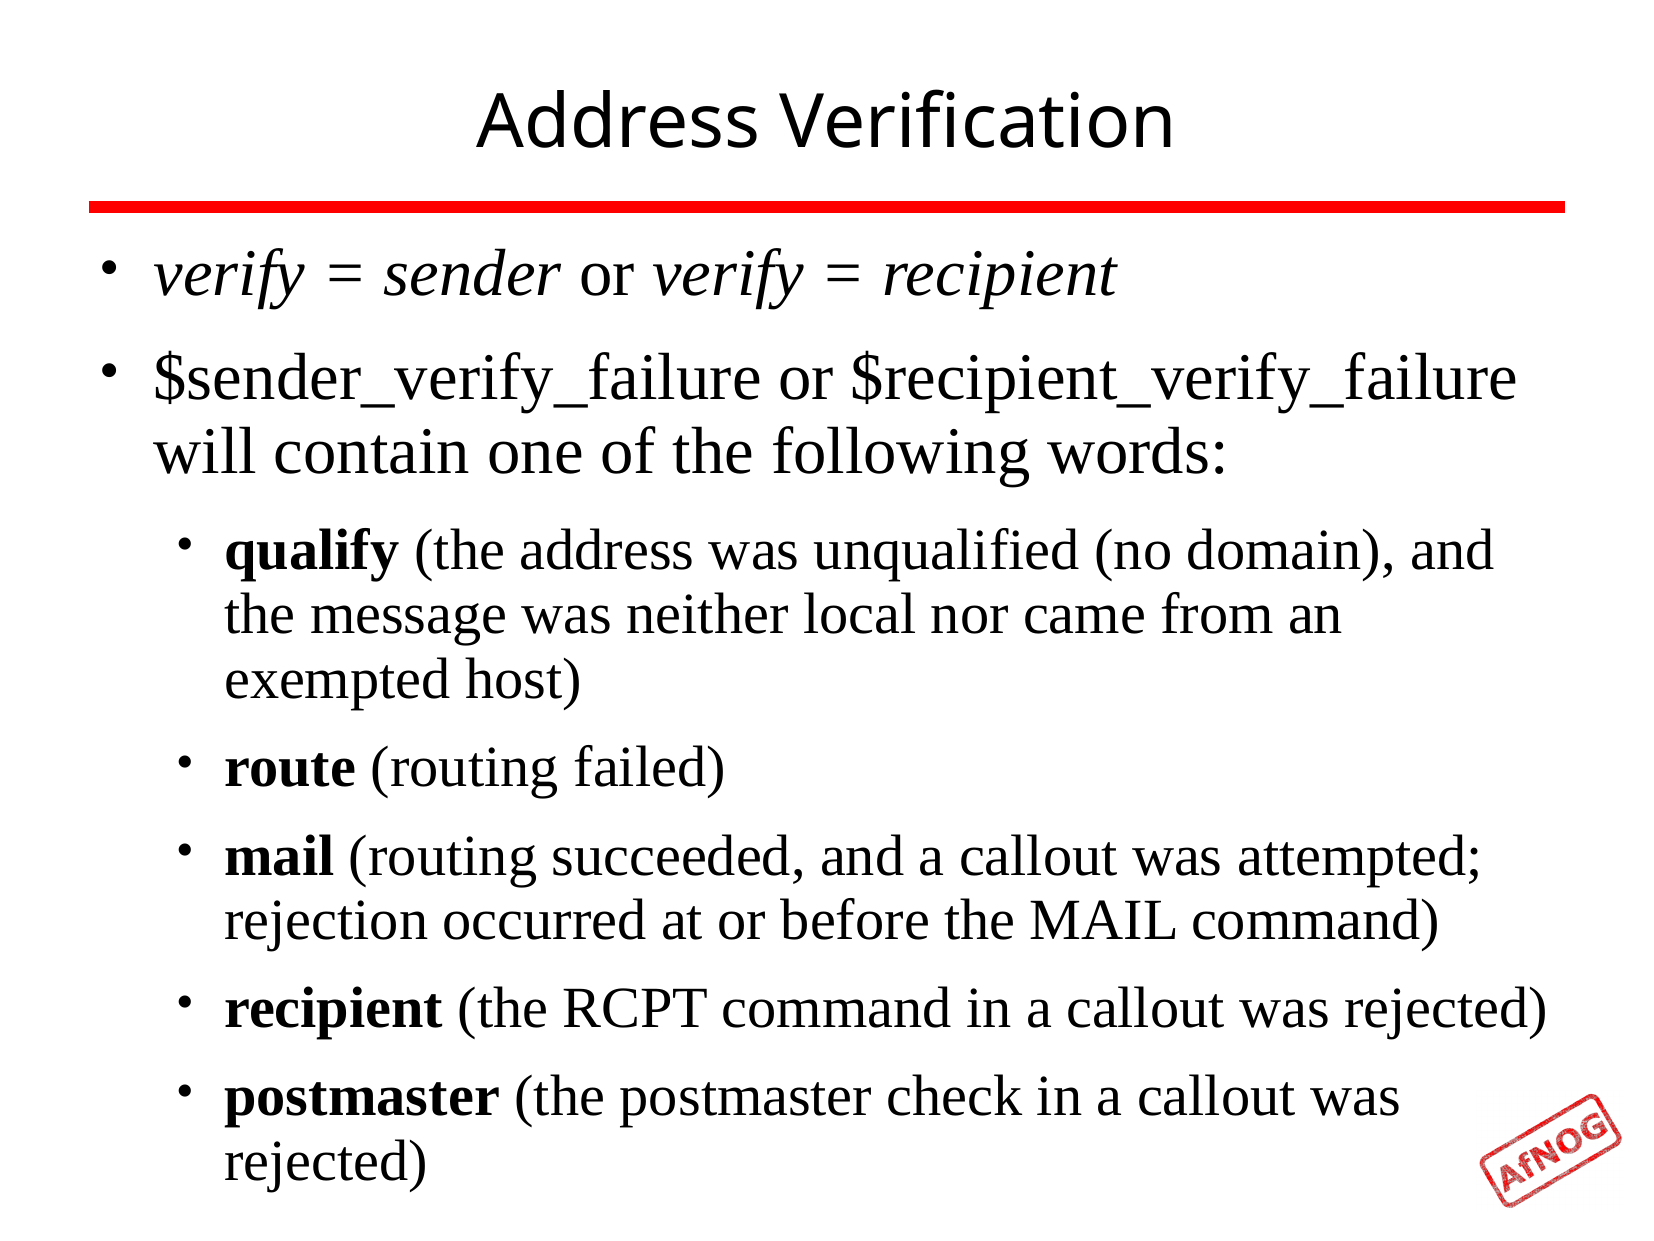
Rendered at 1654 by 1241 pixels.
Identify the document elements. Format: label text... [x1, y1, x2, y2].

title Address Verification [88, 29, 1565, 207]
picture [1476, 1090, 1625, 1211]
list verify = sender or verify = recipient $sender_verify_failure or $recipient_verify_failure will contain one of the following words: qualify (the address was unqualified (no domain), and the message was neither local nor came from an exempted host) route (routing failed) mail (routing succeeded, and a callout was attempted; rejection occurred at or before the MAIL command) recipient (the RCPT command in a callout was rejected) postmaster (the postmaster check in a callout was rejected) [82, 236, 1571, 1193]
